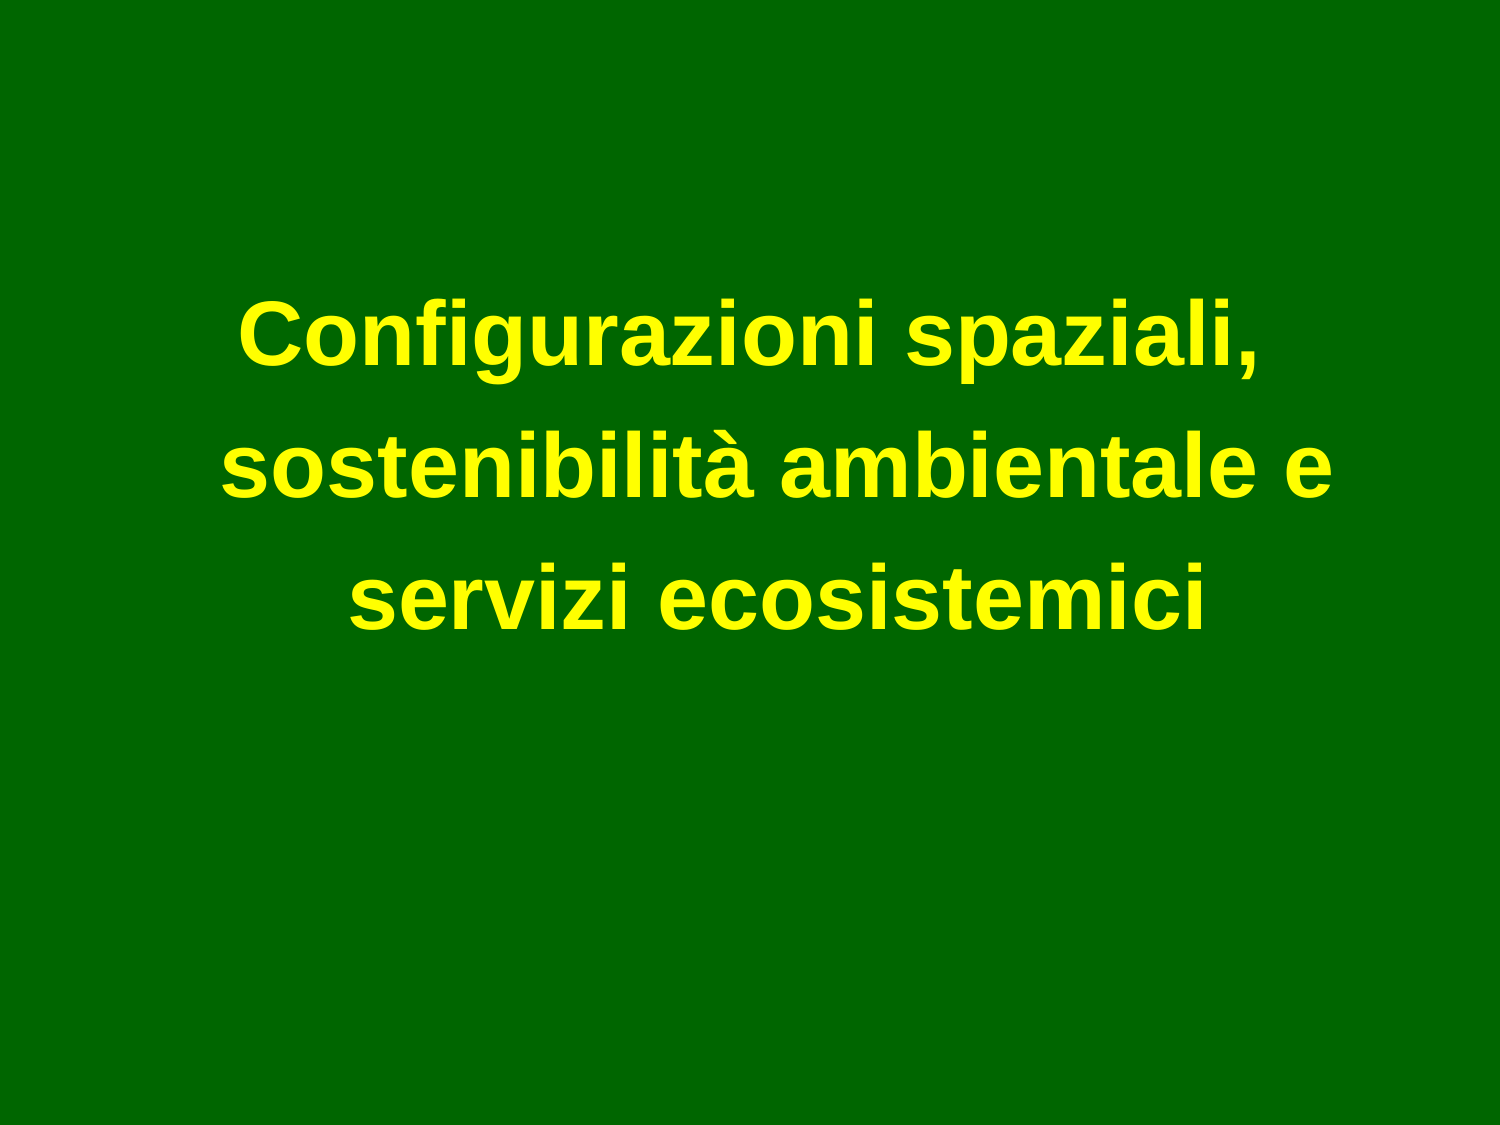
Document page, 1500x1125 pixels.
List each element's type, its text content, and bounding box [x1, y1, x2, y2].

subtitle Configurazioni spaziali, sostenibilità ambientale e servizi ecosistemici [75, 252, 1425, 648]
